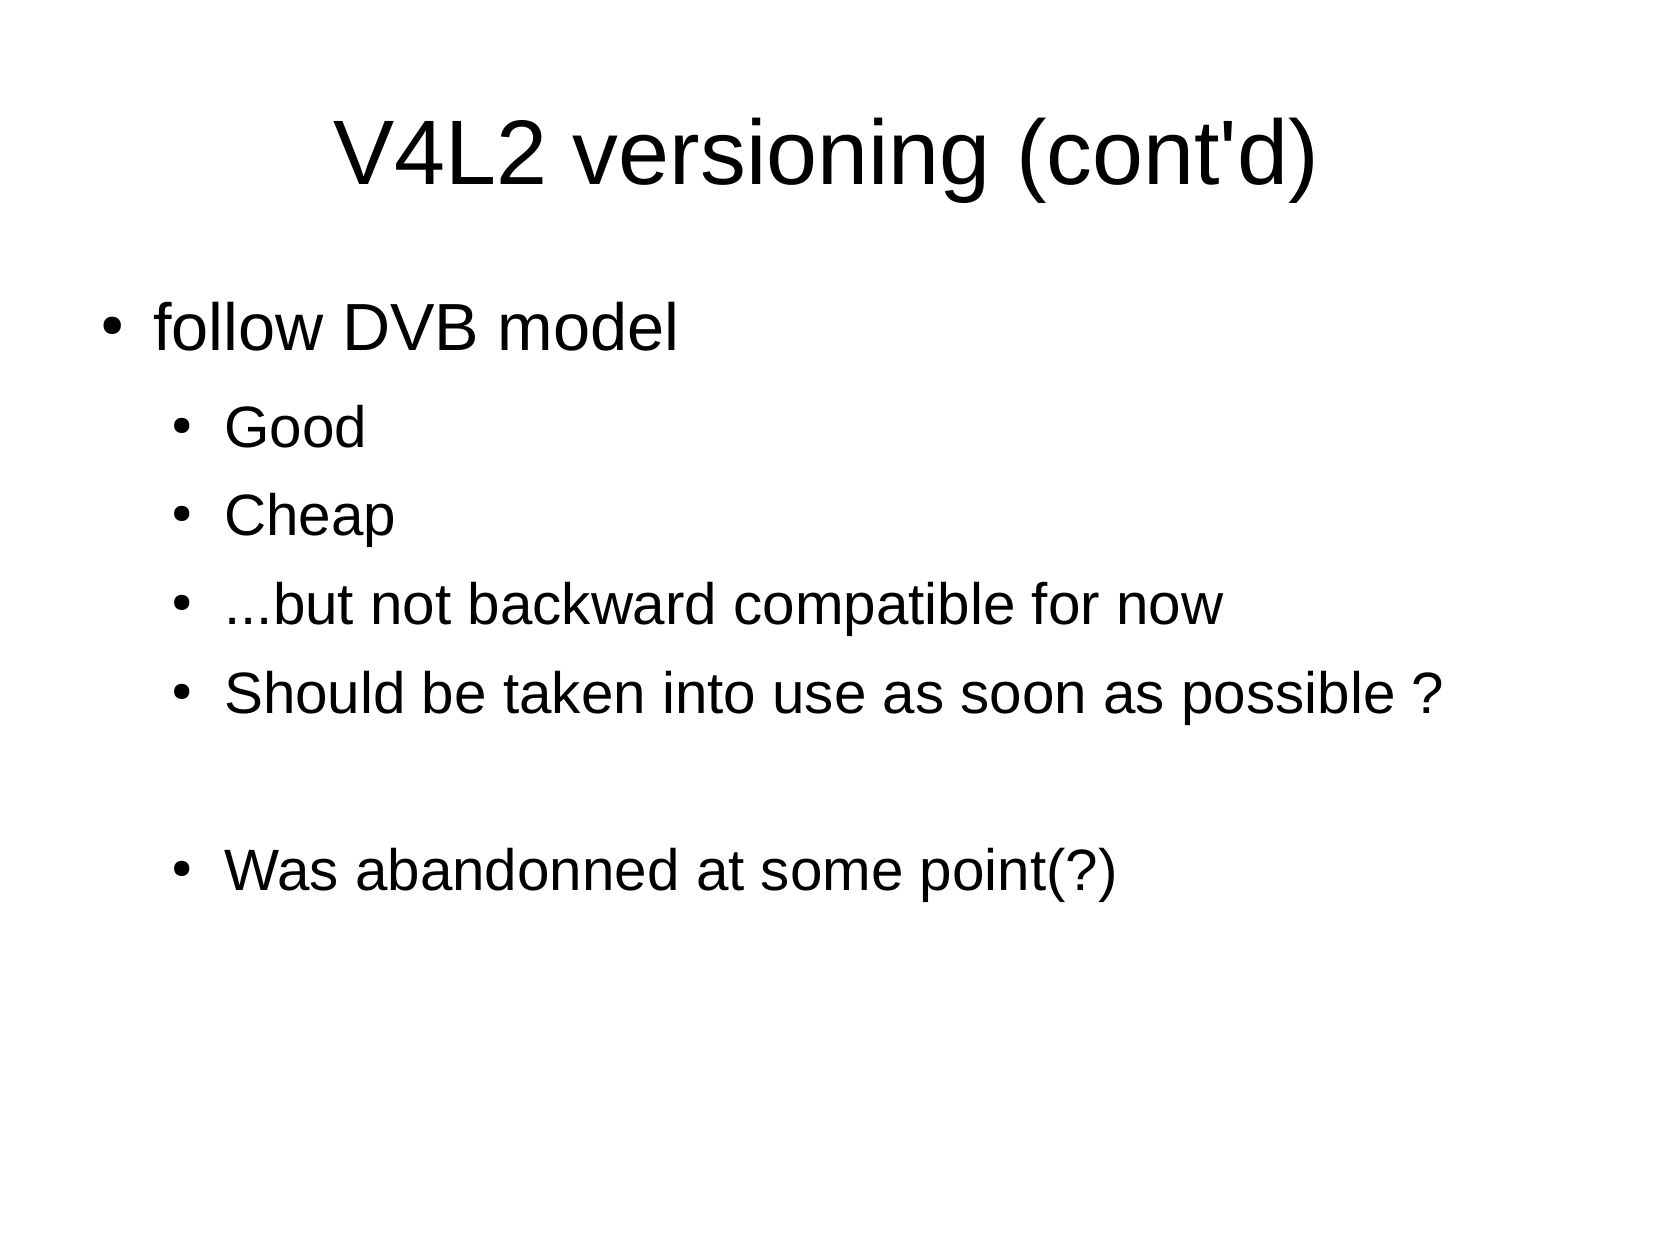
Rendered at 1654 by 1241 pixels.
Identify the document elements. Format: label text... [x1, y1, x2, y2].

title V4L2 versioning (cont'd) [82, 56, 1571, 250]
list follow DVB model Good Cheap ...but not backward compatible for now Should be taken into use as soon as possible ? Was abandonned at some point(?) [82, 290, 1571, 1109]
